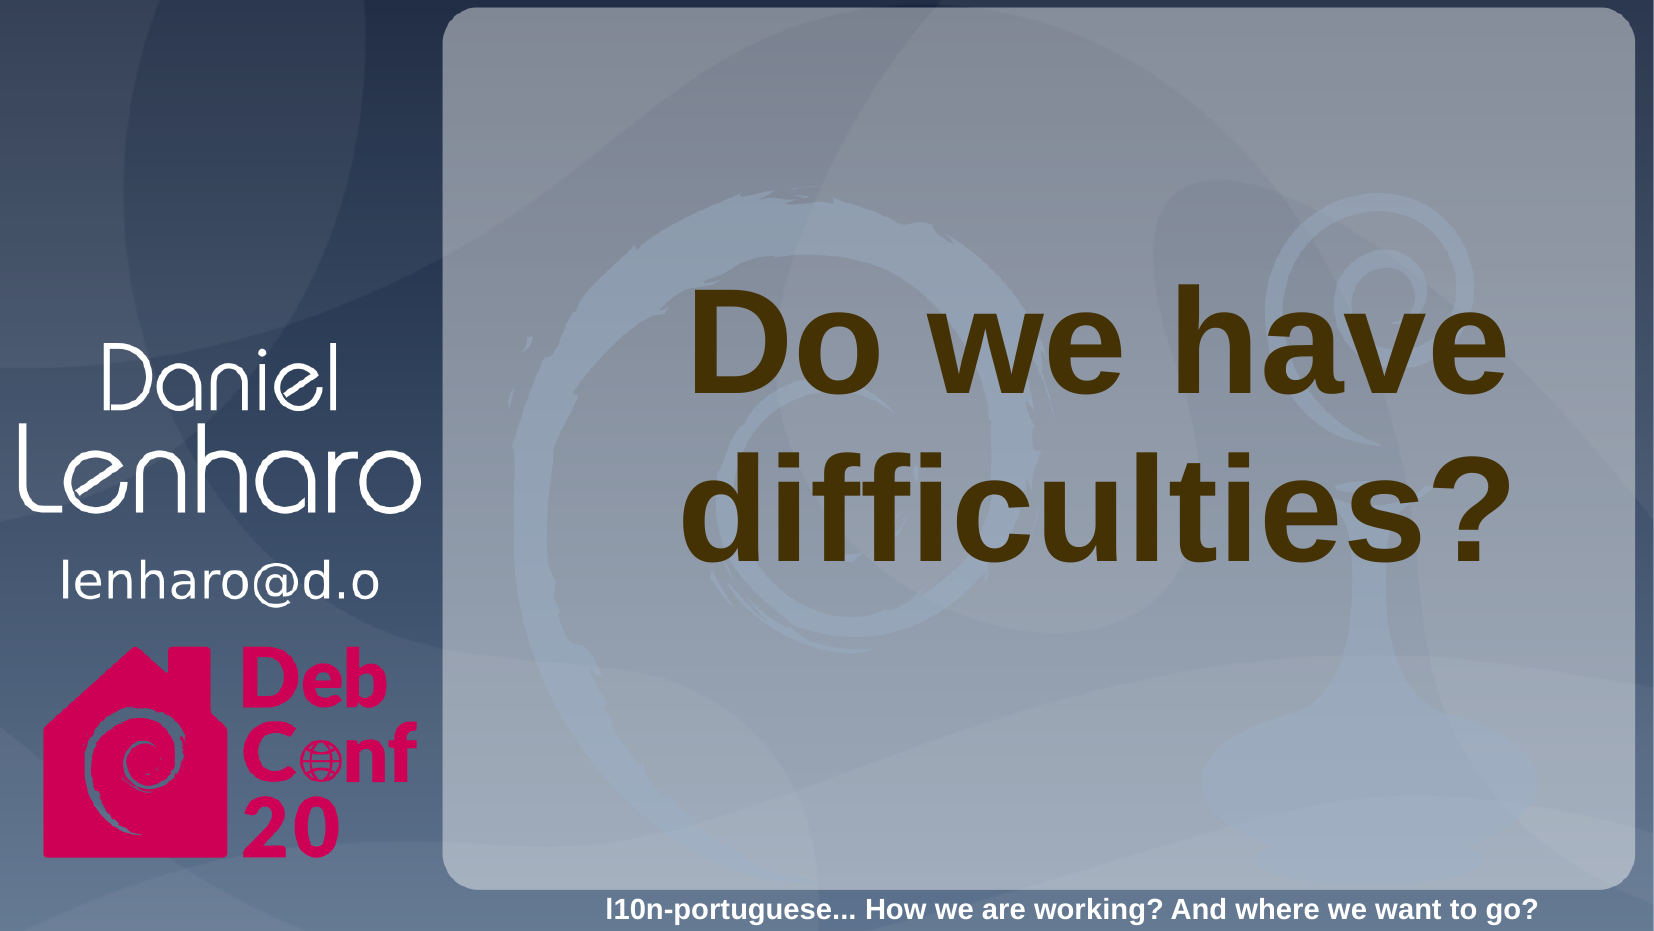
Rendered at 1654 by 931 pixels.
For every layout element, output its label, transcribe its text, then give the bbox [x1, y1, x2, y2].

text_box l10n-portuguese... How we are working? And where we want to go? [590, 885, 1654, 931]
picture [0, 0, 1654, 931]
list Do we have difficulties? [590, 257, 1536, 885]
